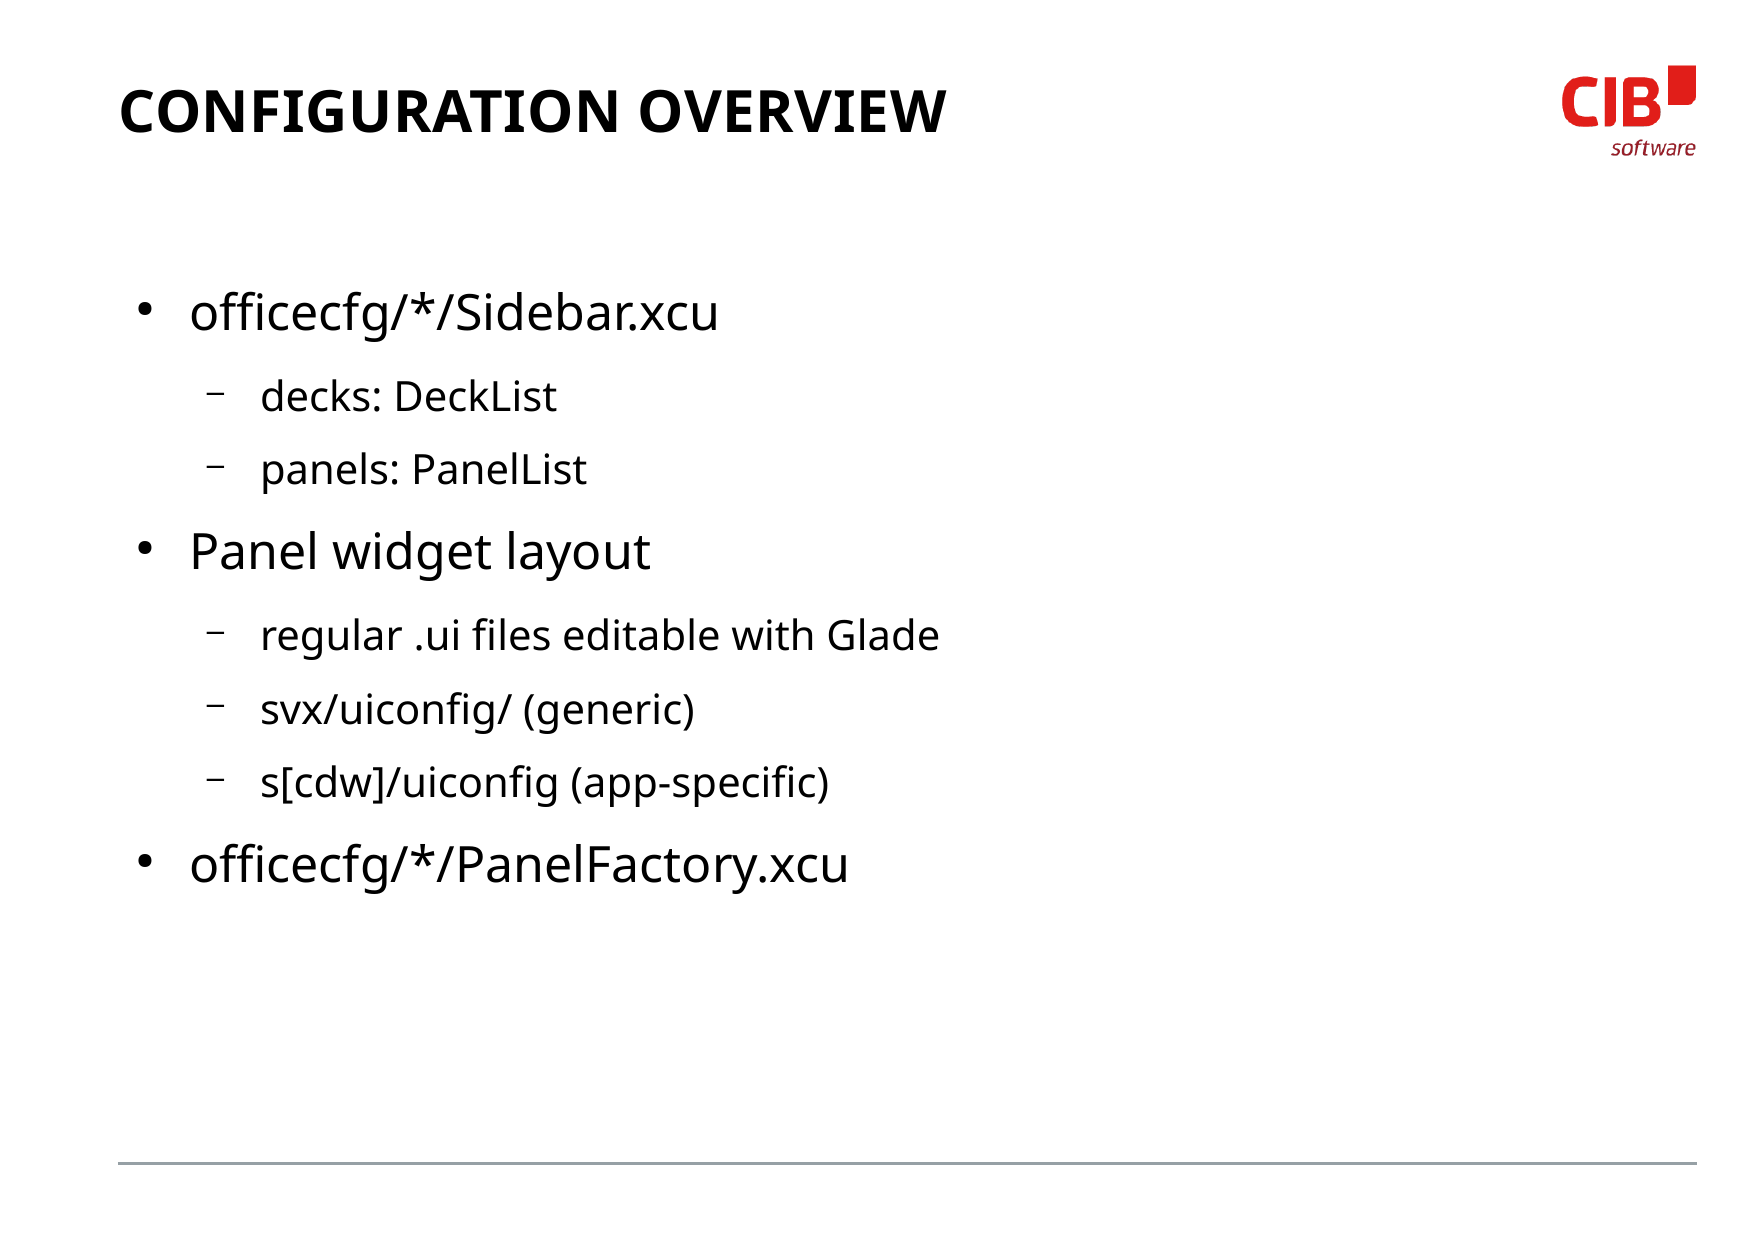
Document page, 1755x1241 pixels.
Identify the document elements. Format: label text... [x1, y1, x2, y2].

title Configuration Overviewl [118, 73, 1388, 251]
picture [1561, 64, 1696, 156]
list officecfg/*/Sidebar.xcu decks: DeckList panels: PanelList Panel widget layout regular .ui files editable with Glade svx/uiconfig/ (generic) s[cdw]/uiconfig (app-specific) officecfg/*/PanelFactory.xcu [118, 277, 1359, 1118]
